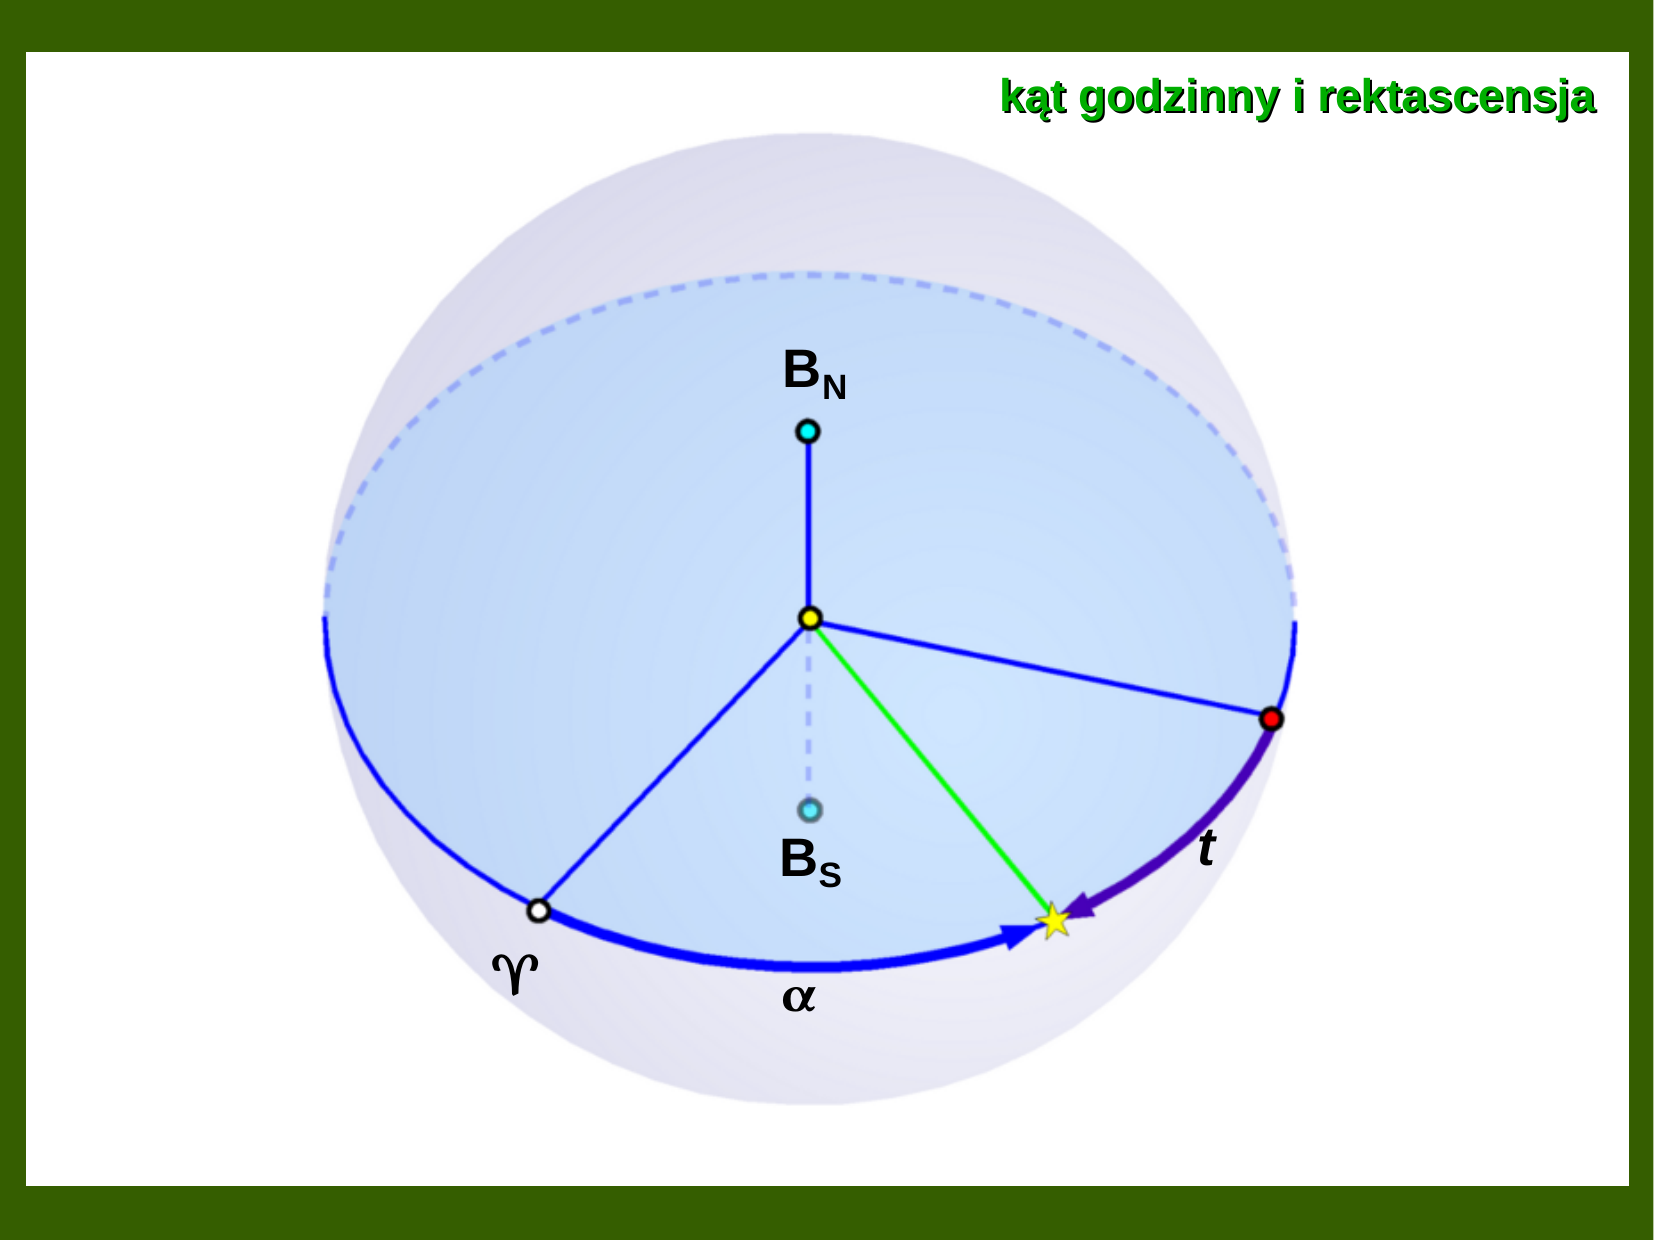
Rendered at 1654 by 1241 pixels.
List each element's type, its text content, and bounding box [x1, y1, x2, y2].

picture [26, 52, 1629, 1186]
text_box t [1182, 809, 1231, 885]
text_box α [766, 955, 832, 1033]
text_box BS [764, 819, 857, 903]
text_box BN [768, 331, 863, 415]
text_box ♈ [477, 932, 556, 1010]
text_box kąt godzinny i rektascensja [984, 62, 1611, 129]
